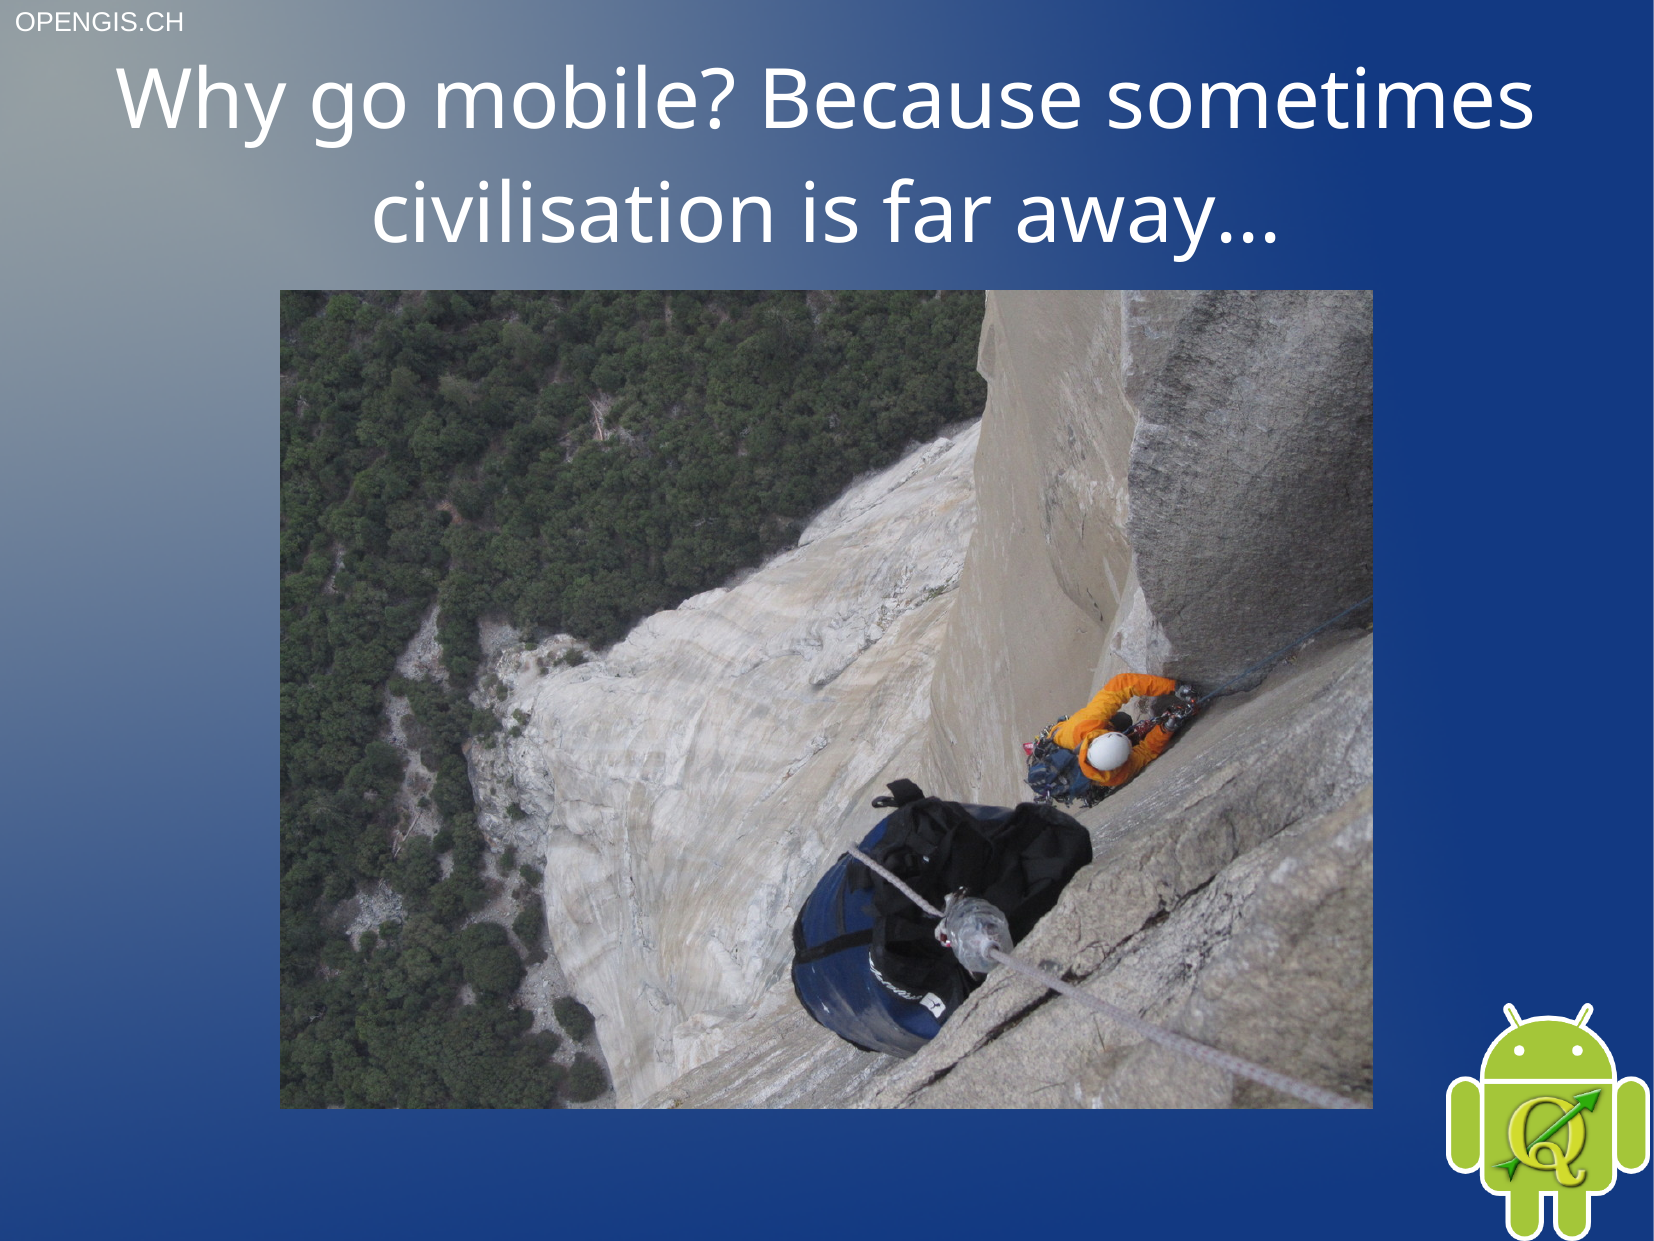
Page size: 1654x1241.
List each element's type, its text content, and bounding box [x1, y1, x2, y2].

title Why go mobile? Because sometimes civilisation is far away... [82, 49, 1571, 257]
picture [0, 0, 1654, 1241]
